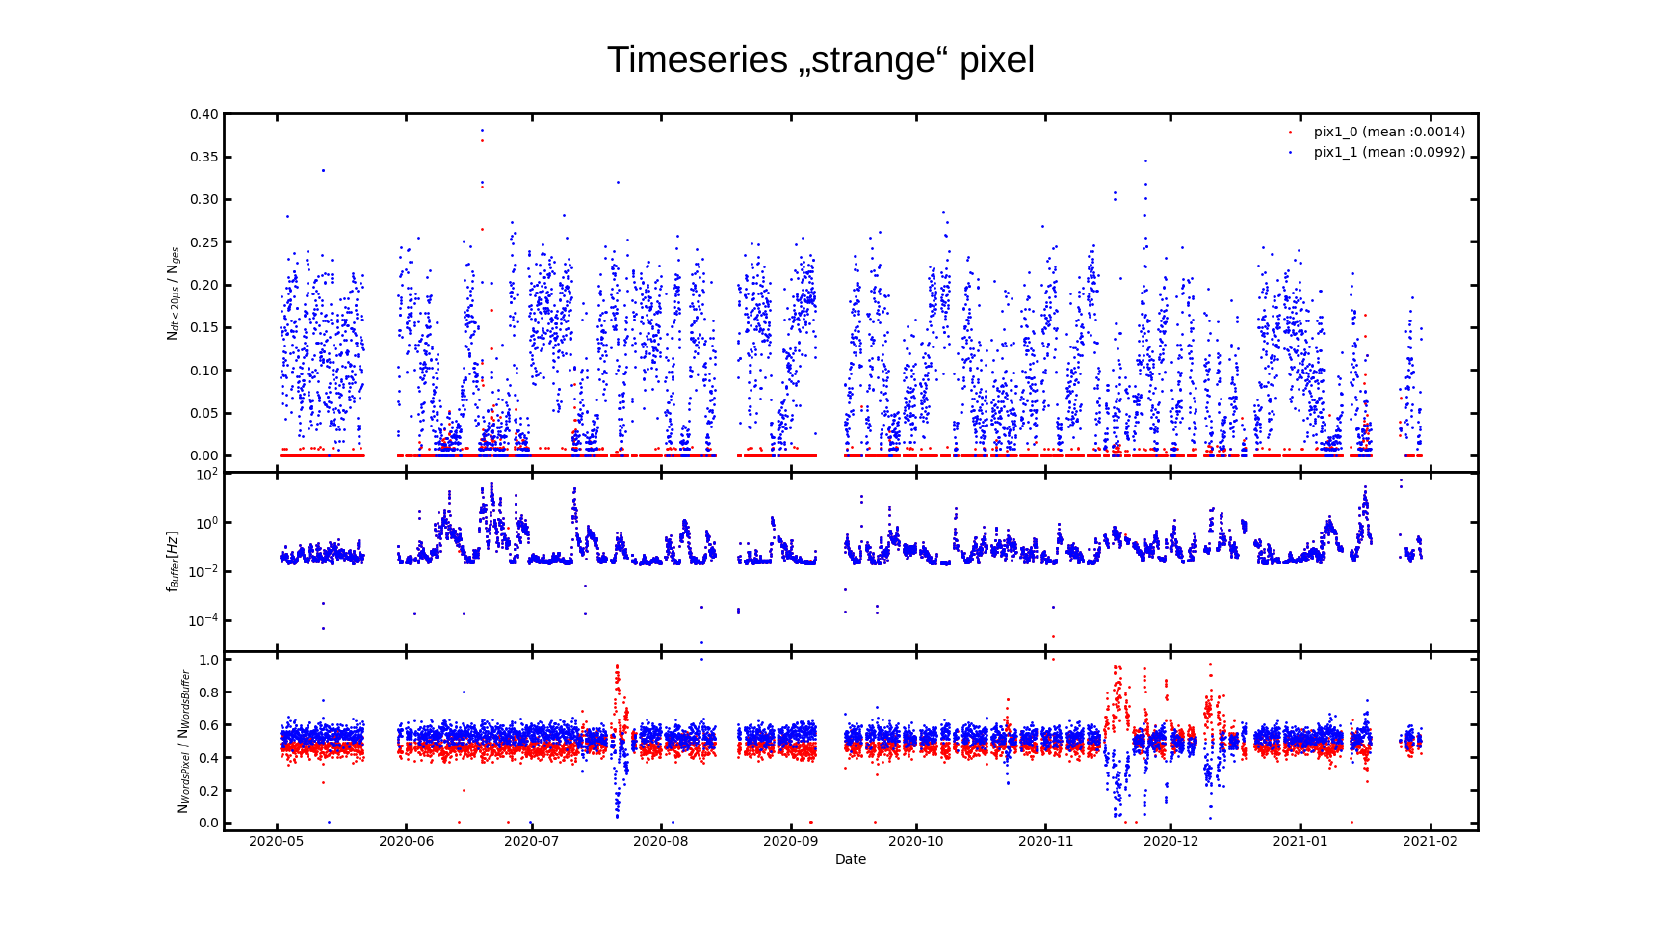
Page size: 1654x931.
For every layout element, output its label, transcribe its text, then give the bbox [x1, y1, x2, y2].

picture [21, 1, 1639, 931]
text_box Timeseries „strange“ pixel [592, 30, 1062, 88]
